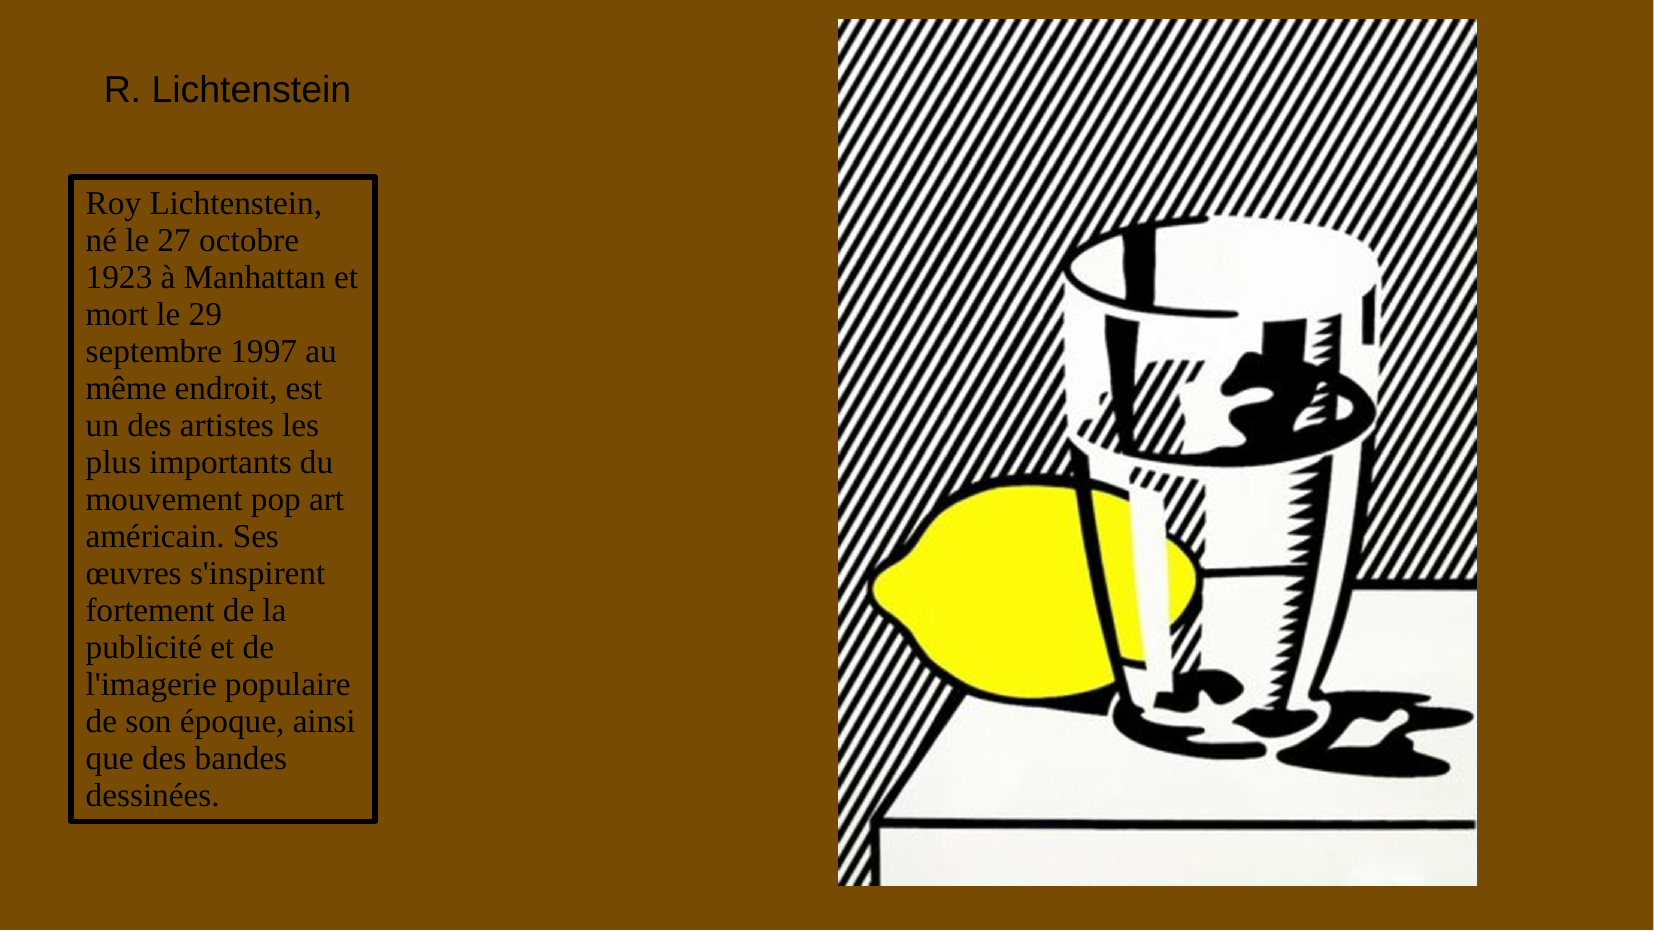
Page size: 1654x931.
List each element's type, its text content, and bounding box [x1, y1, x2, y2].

text_box Roy Lichtenstein, né le 27 octobre 1923 à Manhattan et mort le 29 septembre 1997 au même endroit, est un des artistes les plus importants du mouvement pop art américain. Ses œuvres s'inspirent fortement de la publicité et de l'imagerie populaire de son époque, ainsi que des bandes dessinées. [70, 177, 375, 822]
title R. Lichtenstein [88, 47, 367, 132]
picture [838, 19, 1477, 886]
